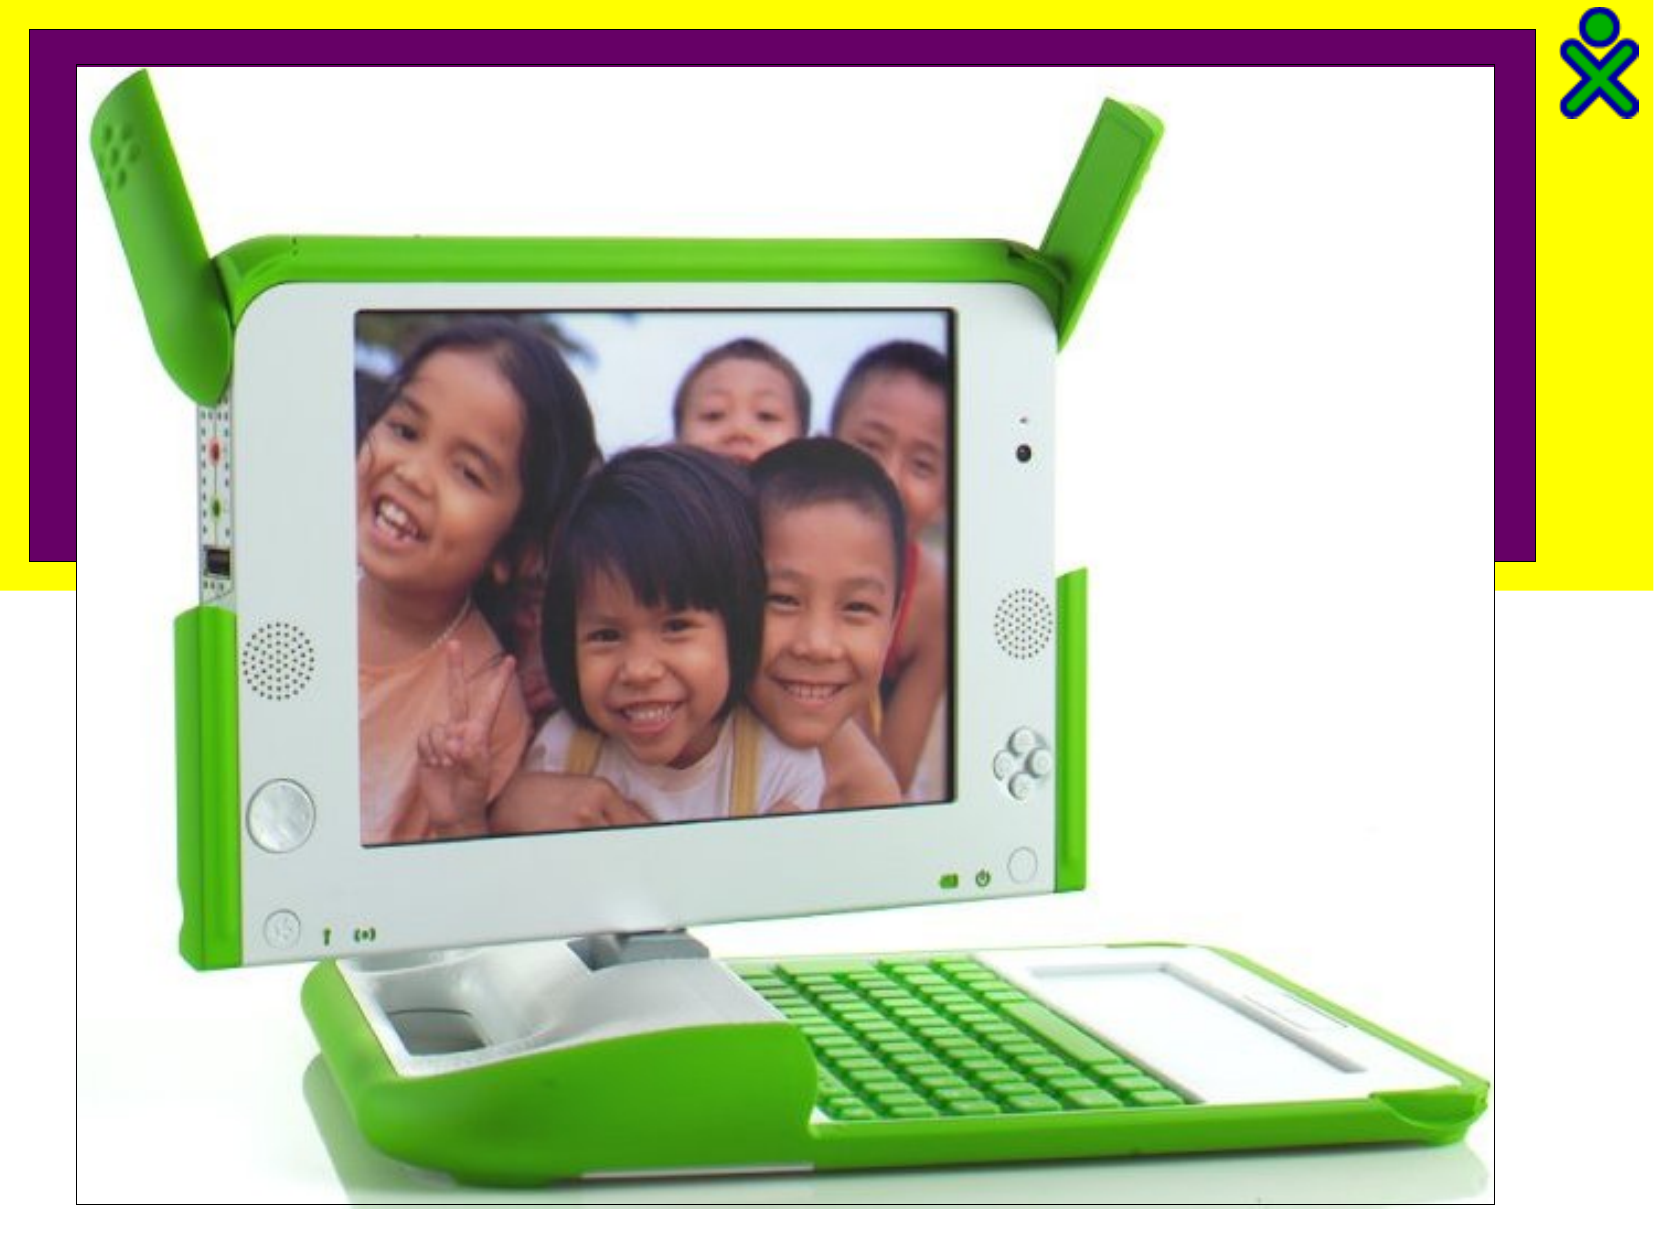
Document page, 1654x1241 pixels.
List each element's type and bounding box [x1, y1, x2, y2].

picture [1559, 7, 1639, 119]
picture [77, 67, 1494, 1204]
picture [76, 1205, 1495, 1209]
